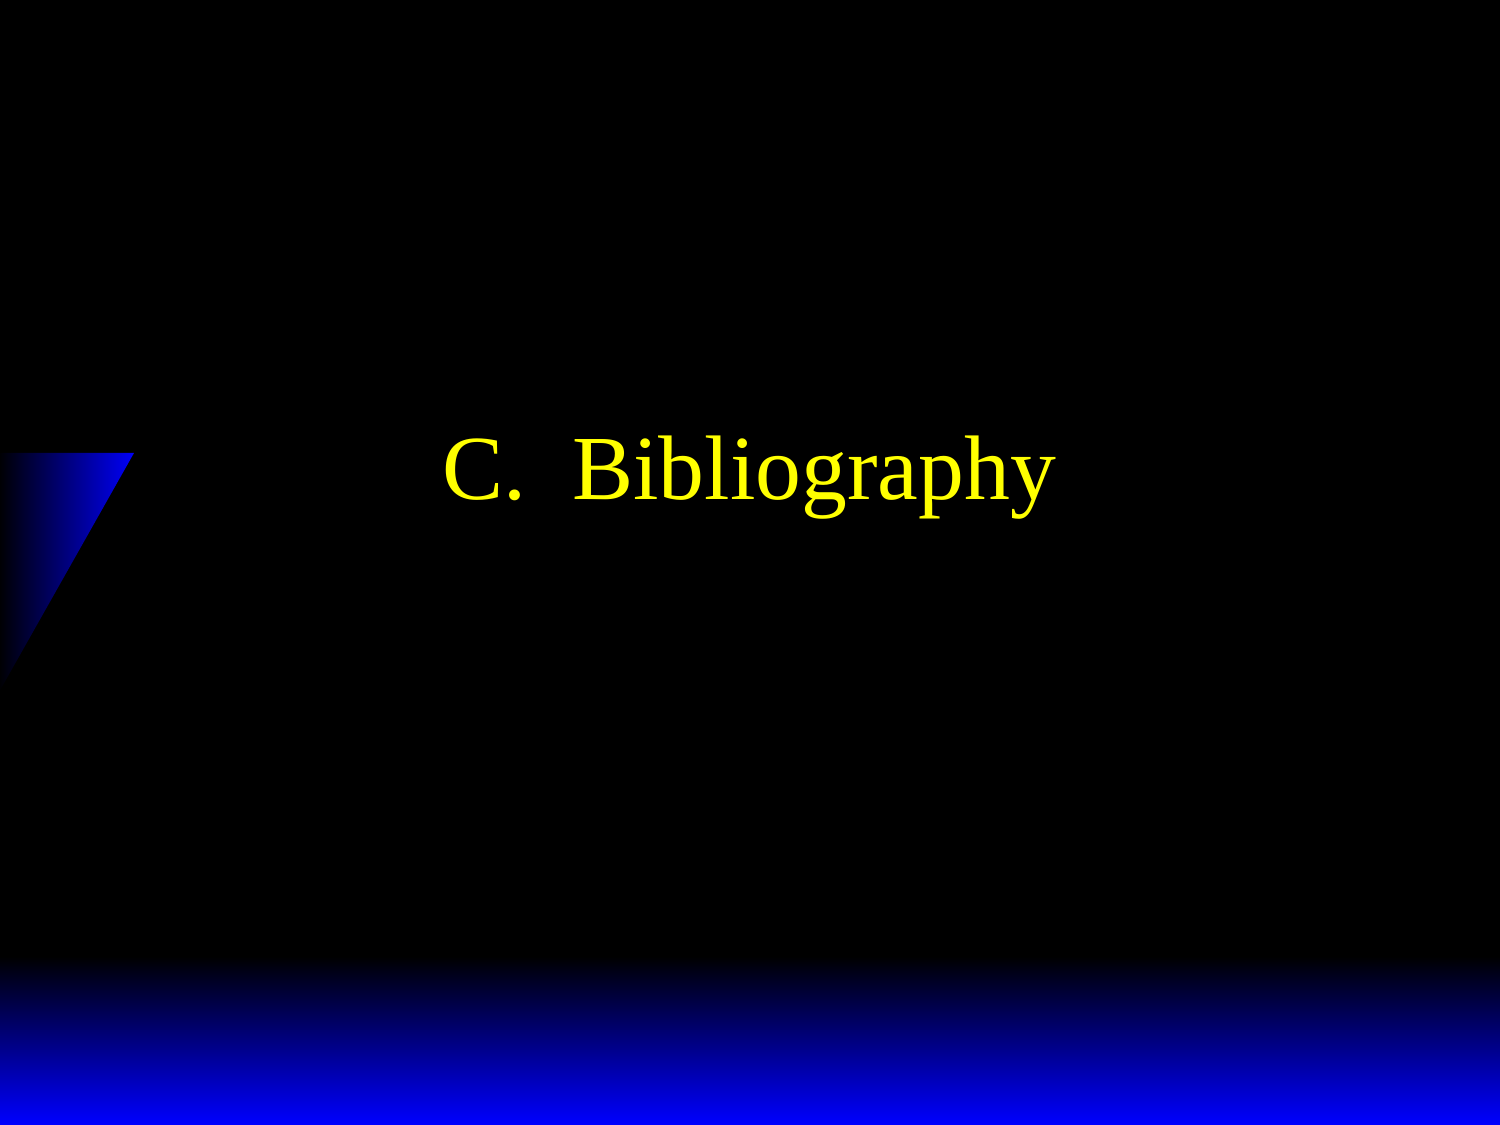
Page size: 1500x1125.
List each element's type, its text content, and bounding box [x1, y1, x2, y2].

title C. Bibliography [112, 374, 1388, 563]
